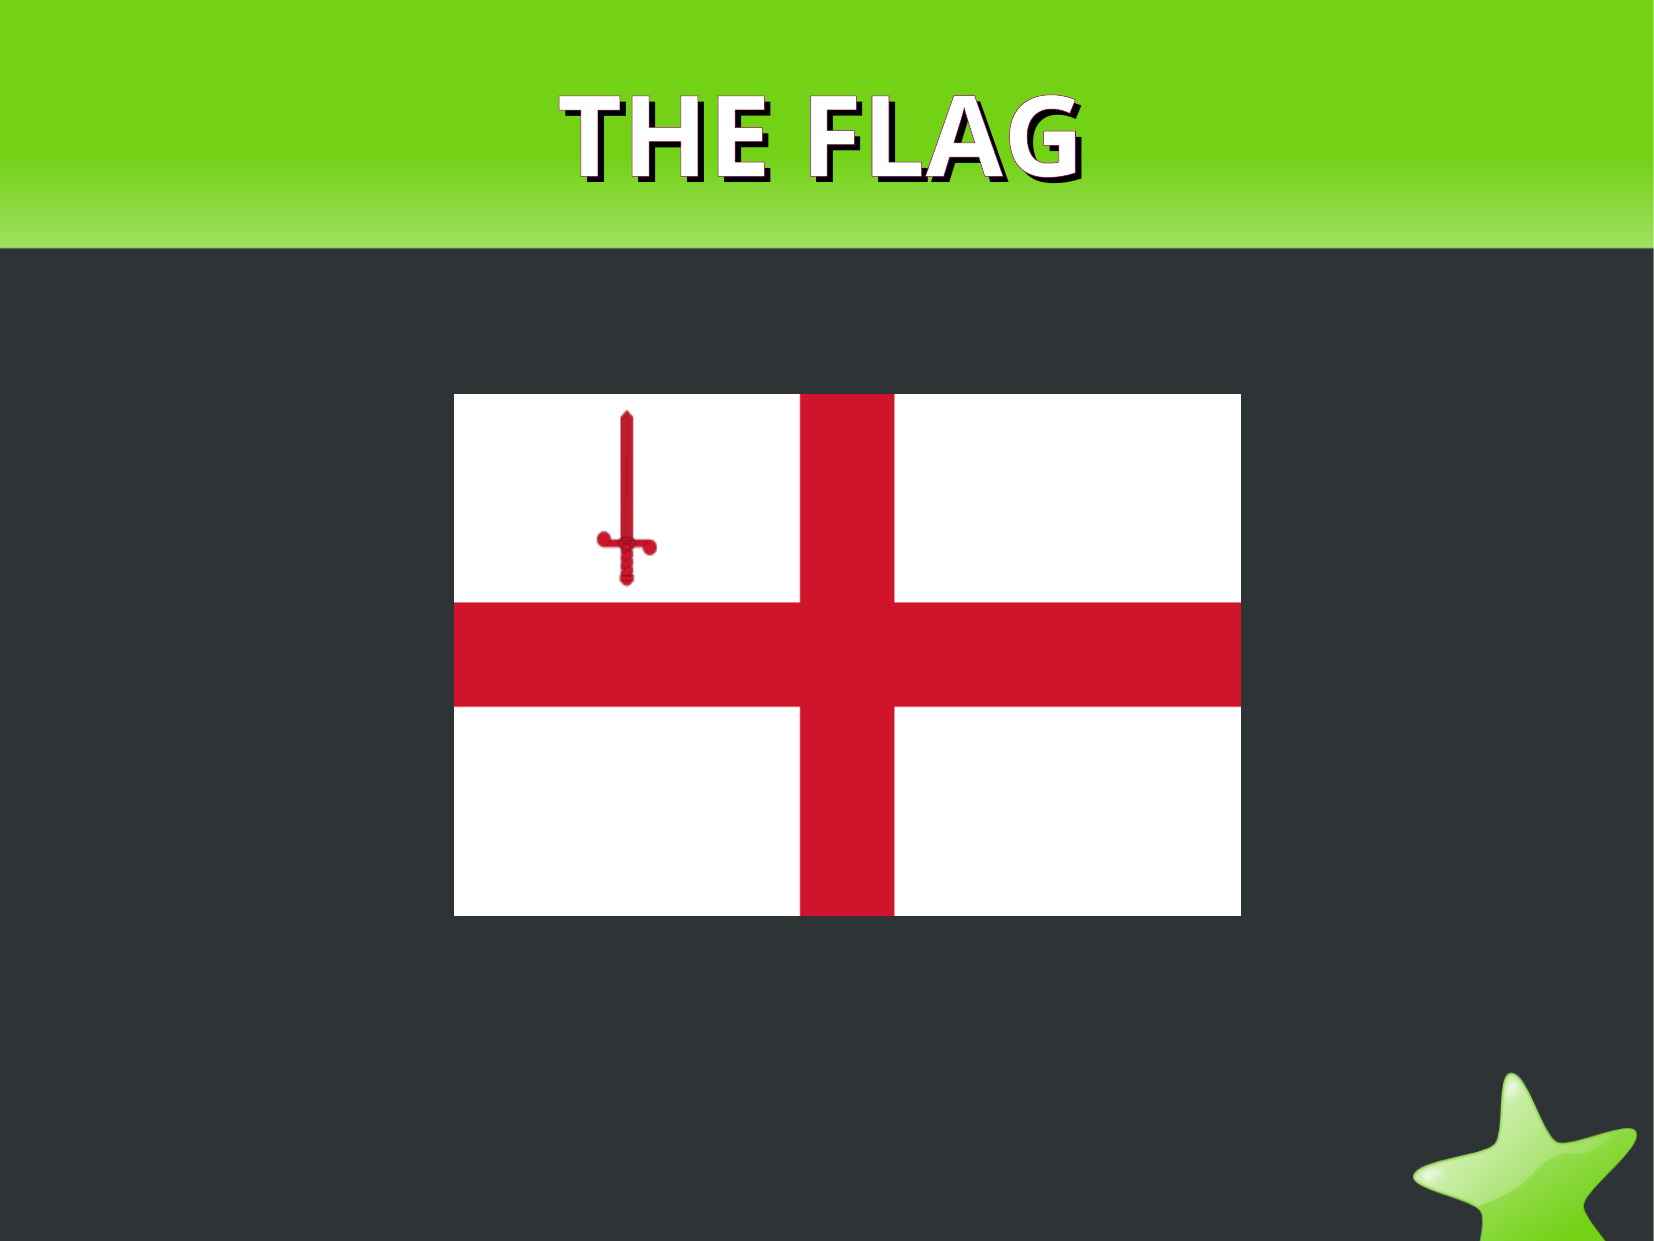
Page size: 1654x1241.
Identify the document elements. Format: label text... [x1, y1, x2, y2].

title THE FLAG [76, 36, 1565, 229]
picture [0, 0, 1654, 1241]
